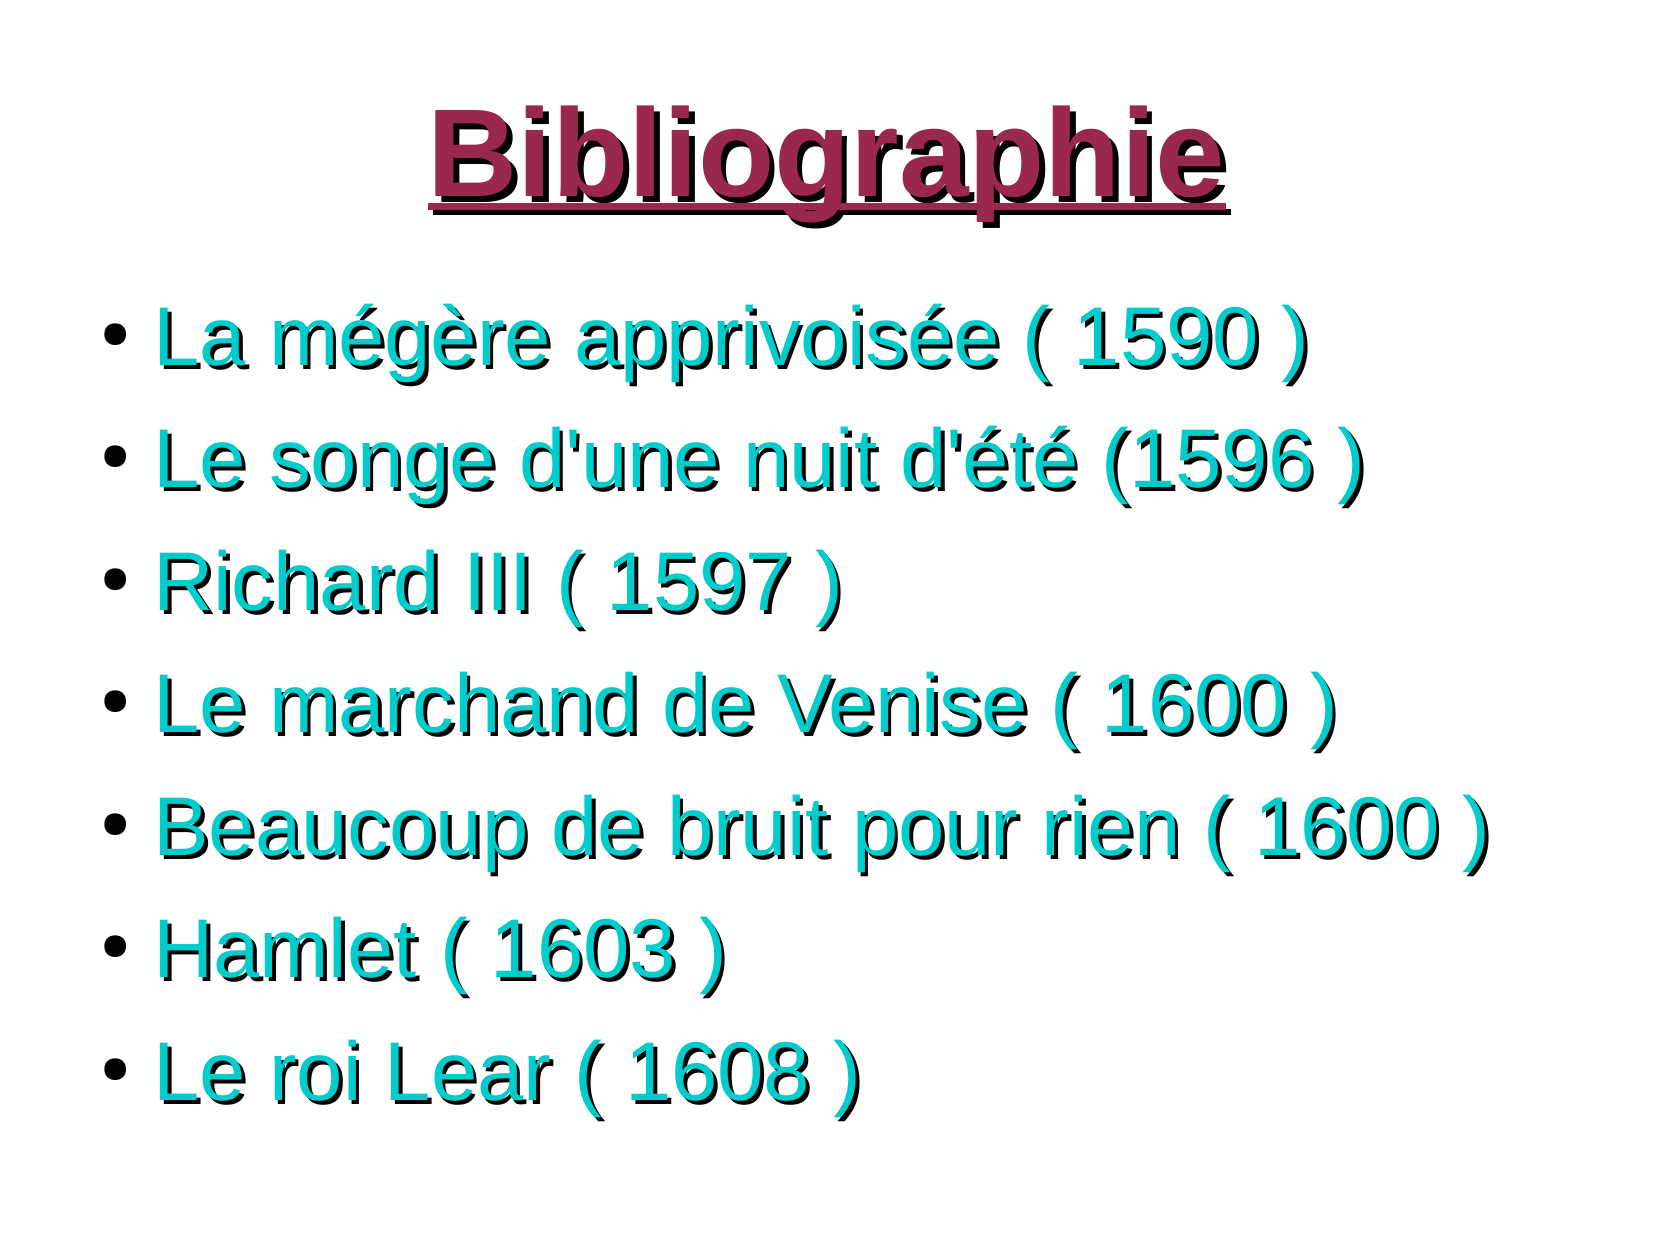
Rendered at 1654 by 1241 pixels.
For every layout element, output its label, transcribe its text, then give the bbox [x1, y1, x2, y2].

list La mégère apprivoisée ( 1590 ) Le songe d'une nuit d'été (1596 ) Richard III ( 1597 ) Le marchand de Venise ( 1600 ) Beaucoup de bruit pour rien ( 1600 ) Hamlet ( 1603 ) Le roi Lear ( 1608 ) [82, 290, 1571, 1223]
title Bibliographie [82, 49, 1571, 257]
